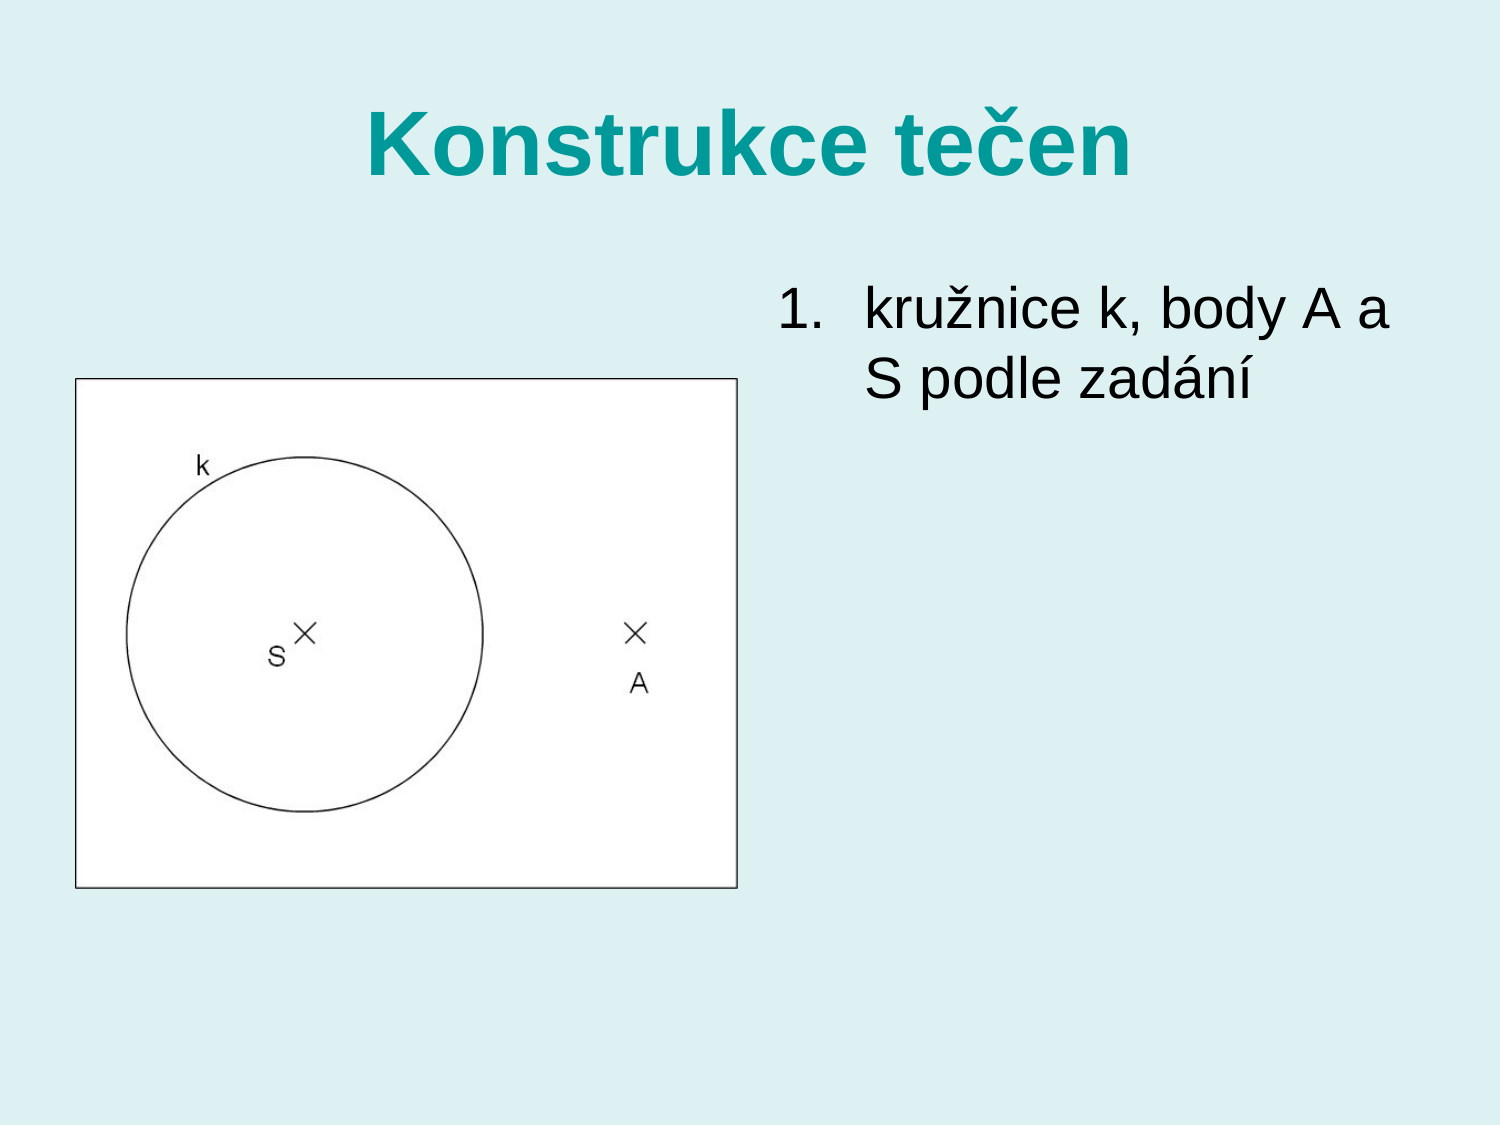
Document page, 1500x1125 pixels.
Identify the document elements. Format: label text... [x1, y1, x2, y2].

title Konstrukce tečen [75, 45, 1426, 233]
list kružnice k, body A a S podle zadání [762, 262, 1426, 1006]
picture [75, 378, 738, 889]
